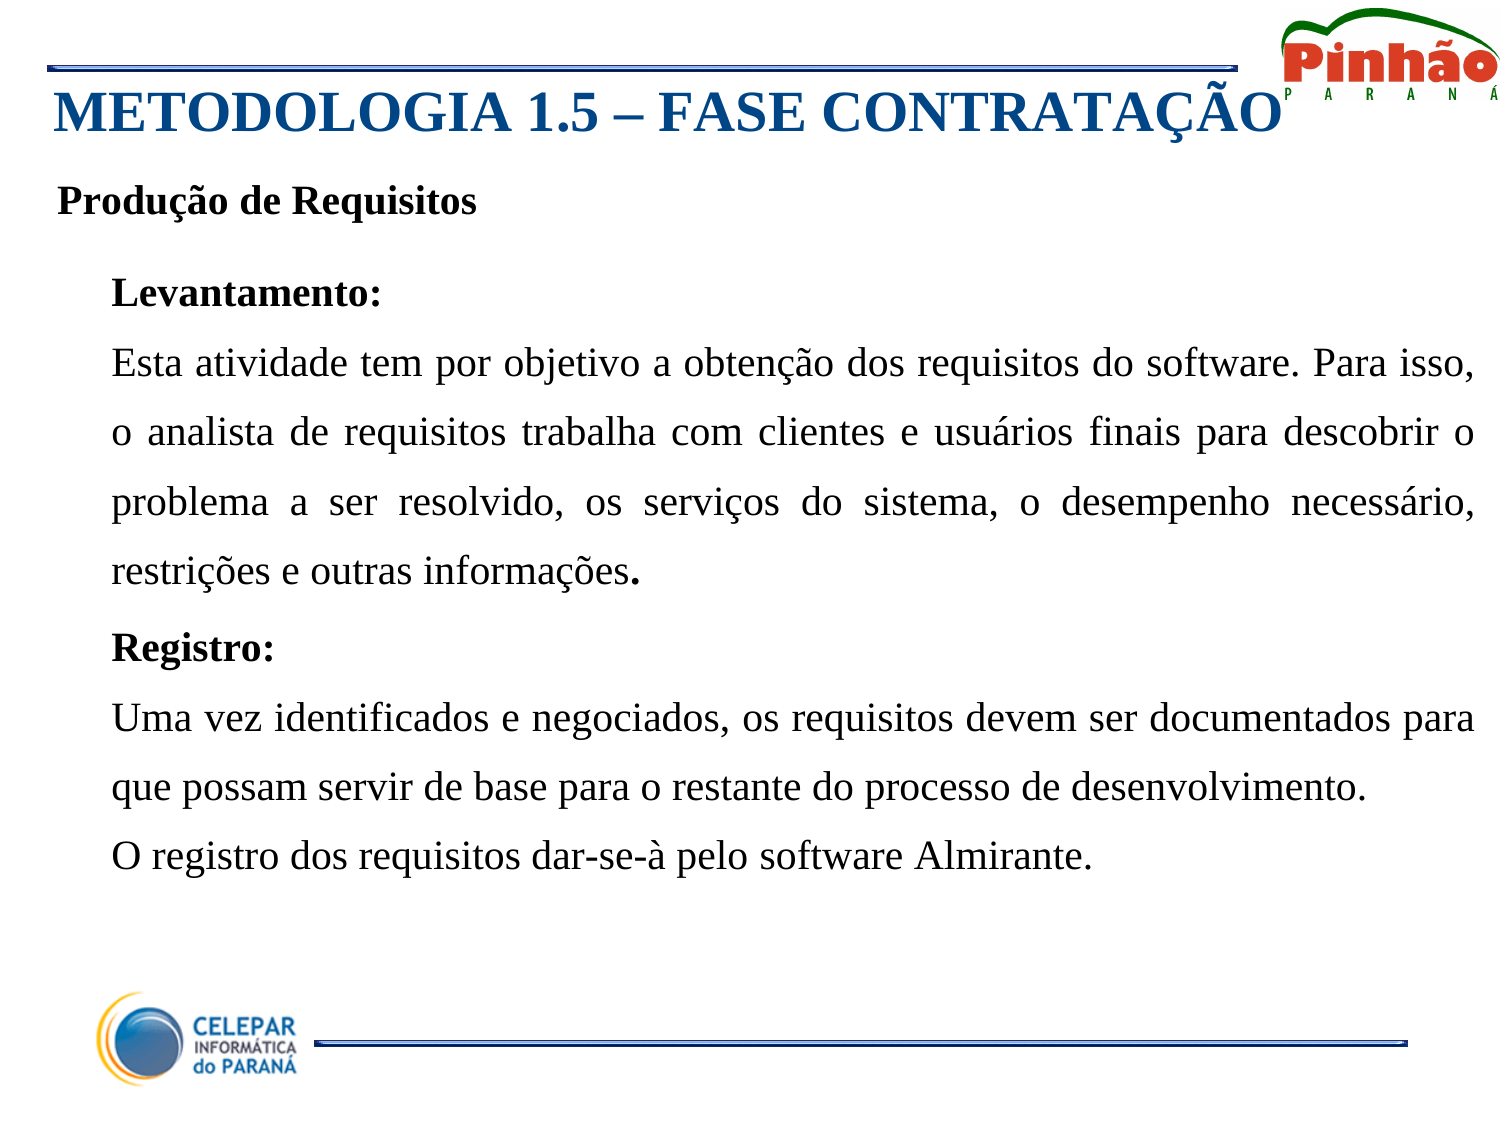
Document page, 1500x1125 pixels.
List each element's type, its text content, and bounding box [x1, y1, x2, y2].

text_box Produção de Requisitos Levantamento: Esta atividade tem por objetivo a obtenção dos requisitos do software. Para isso, o analista de requisitos trabalha com clientes e usuários finais para descobrir o problema a ser resolvido, os serviços do sistema, o desempenho necessário, restrições e outras informações. Registro: Uma vez identificados e negociados, os requisitos devem ser documentados para que possam servir de base para o restante do processo de desenvolvimento. O registro dos requisitos dar-se-à pelo software Almirante. [57, 177, 1477, 1025]
picture [95, 1025, 303, 1091]
text_box METODOLOGIA 1.5 – FASE CONTRATAÇÃO [53, 79, 1284, 156]
picture [1281, 8, 1500, 100]
